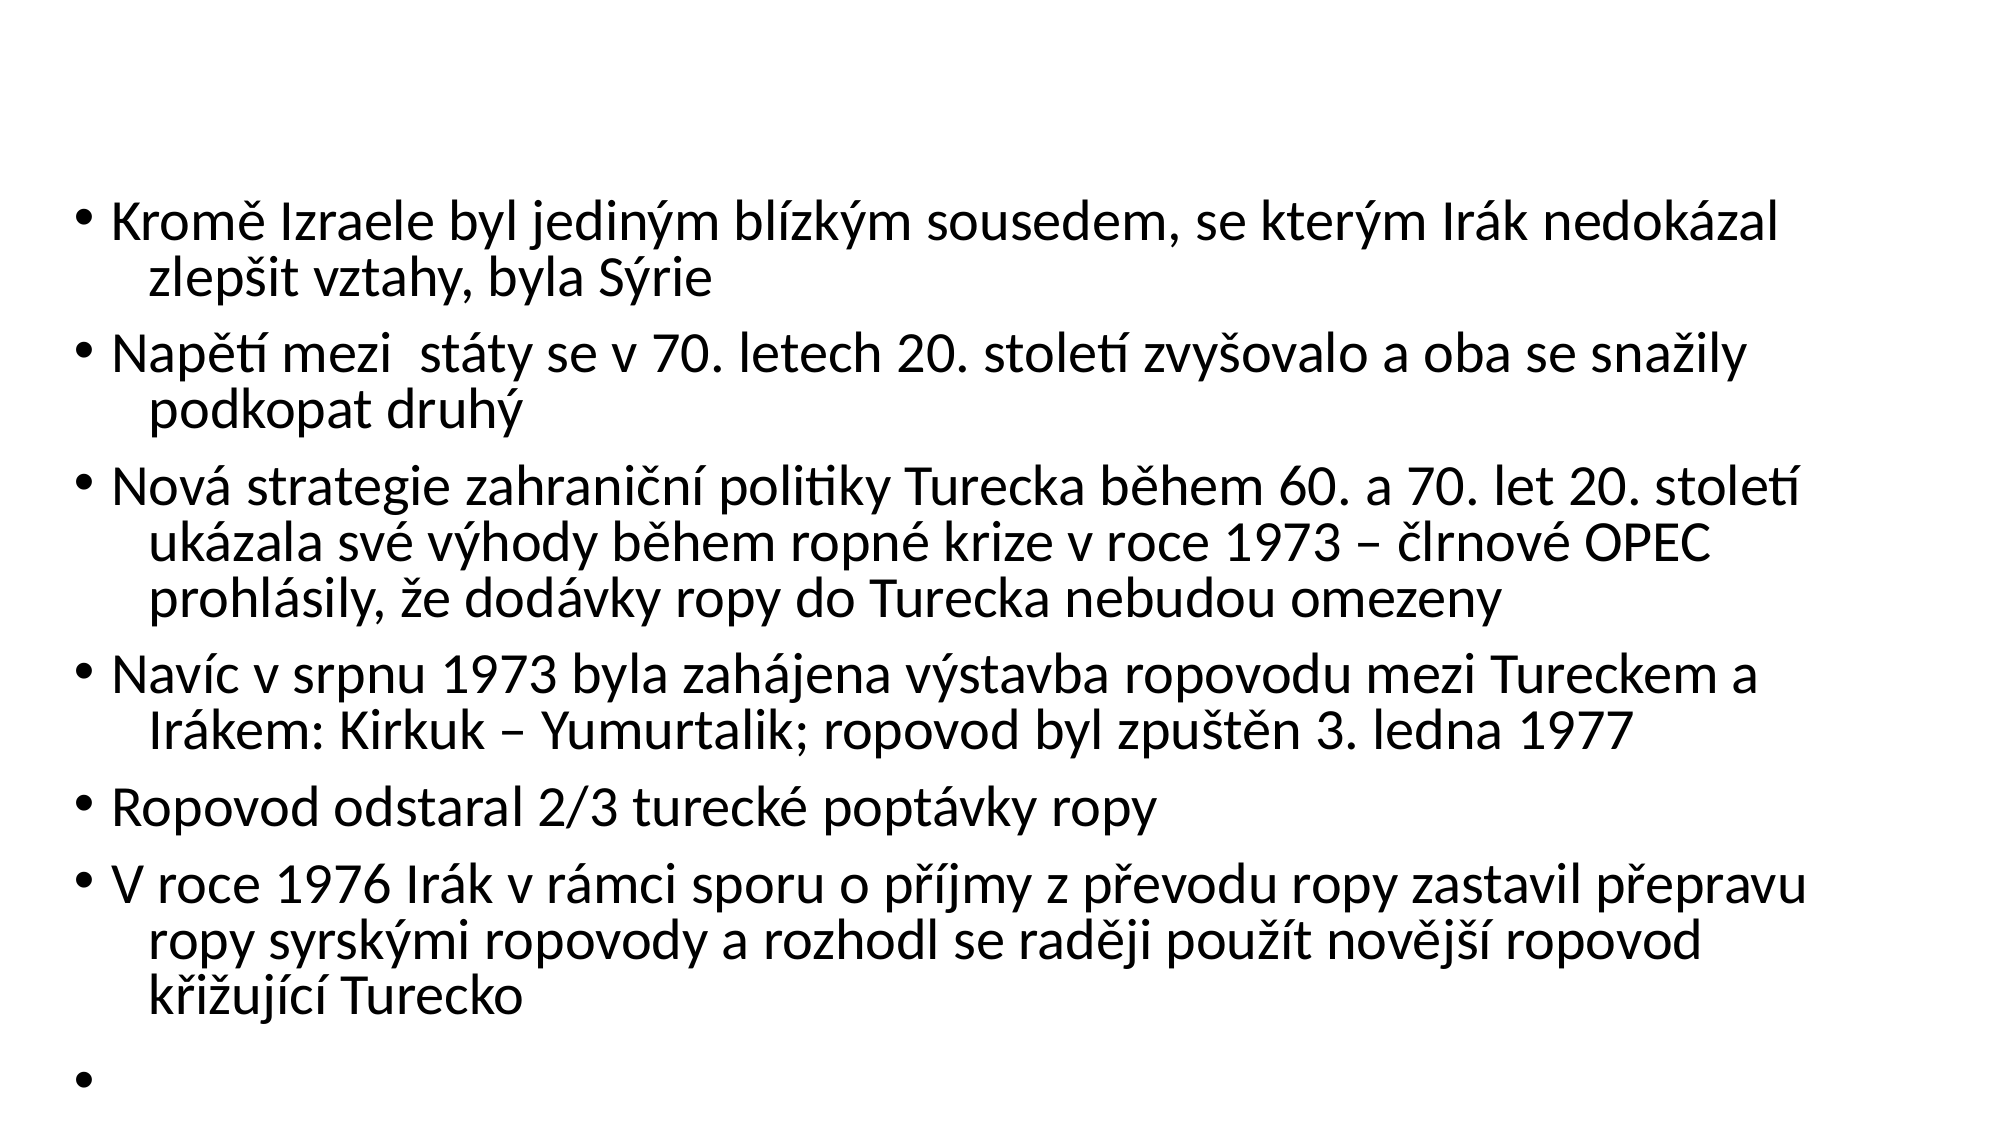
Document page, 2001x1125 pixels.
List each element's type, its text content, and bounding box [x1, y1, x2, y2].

list Kromě Izraele byl jediným blízkým sousedem, se kterým Irák nedokázal zlepšit vztahy, byla Sýrie Napětí mezi státy se v 70. letech 20. století zvyšovalo a oba se snažily podkopat druhý Nová strategie zahraniční politiky Turecka během 60. a 70. let 20. století ukázala své výhody během ropné krize v roce 1973 – člrnové OPEC prohlásily, že dodávky ropy do Turecka nebudou omezeny Navíc v srpnu 1973 byla zahájena výstavba ropovodu mezi Tureckem a Irákem: Kirkuk – Yumurtalik; ropovod byl zpuštěn 3. ledna 1977 Ropovod odstaral 2/3 turecké poptávky ropy V roce 1976 Irák v rámci sporu o příjmy z převodu ropy zastavil přepravu ropy syrskými ropovody a rozhodl se raději použít novější ropovod křižující Turecko [58, 188, 1874, 1066]
